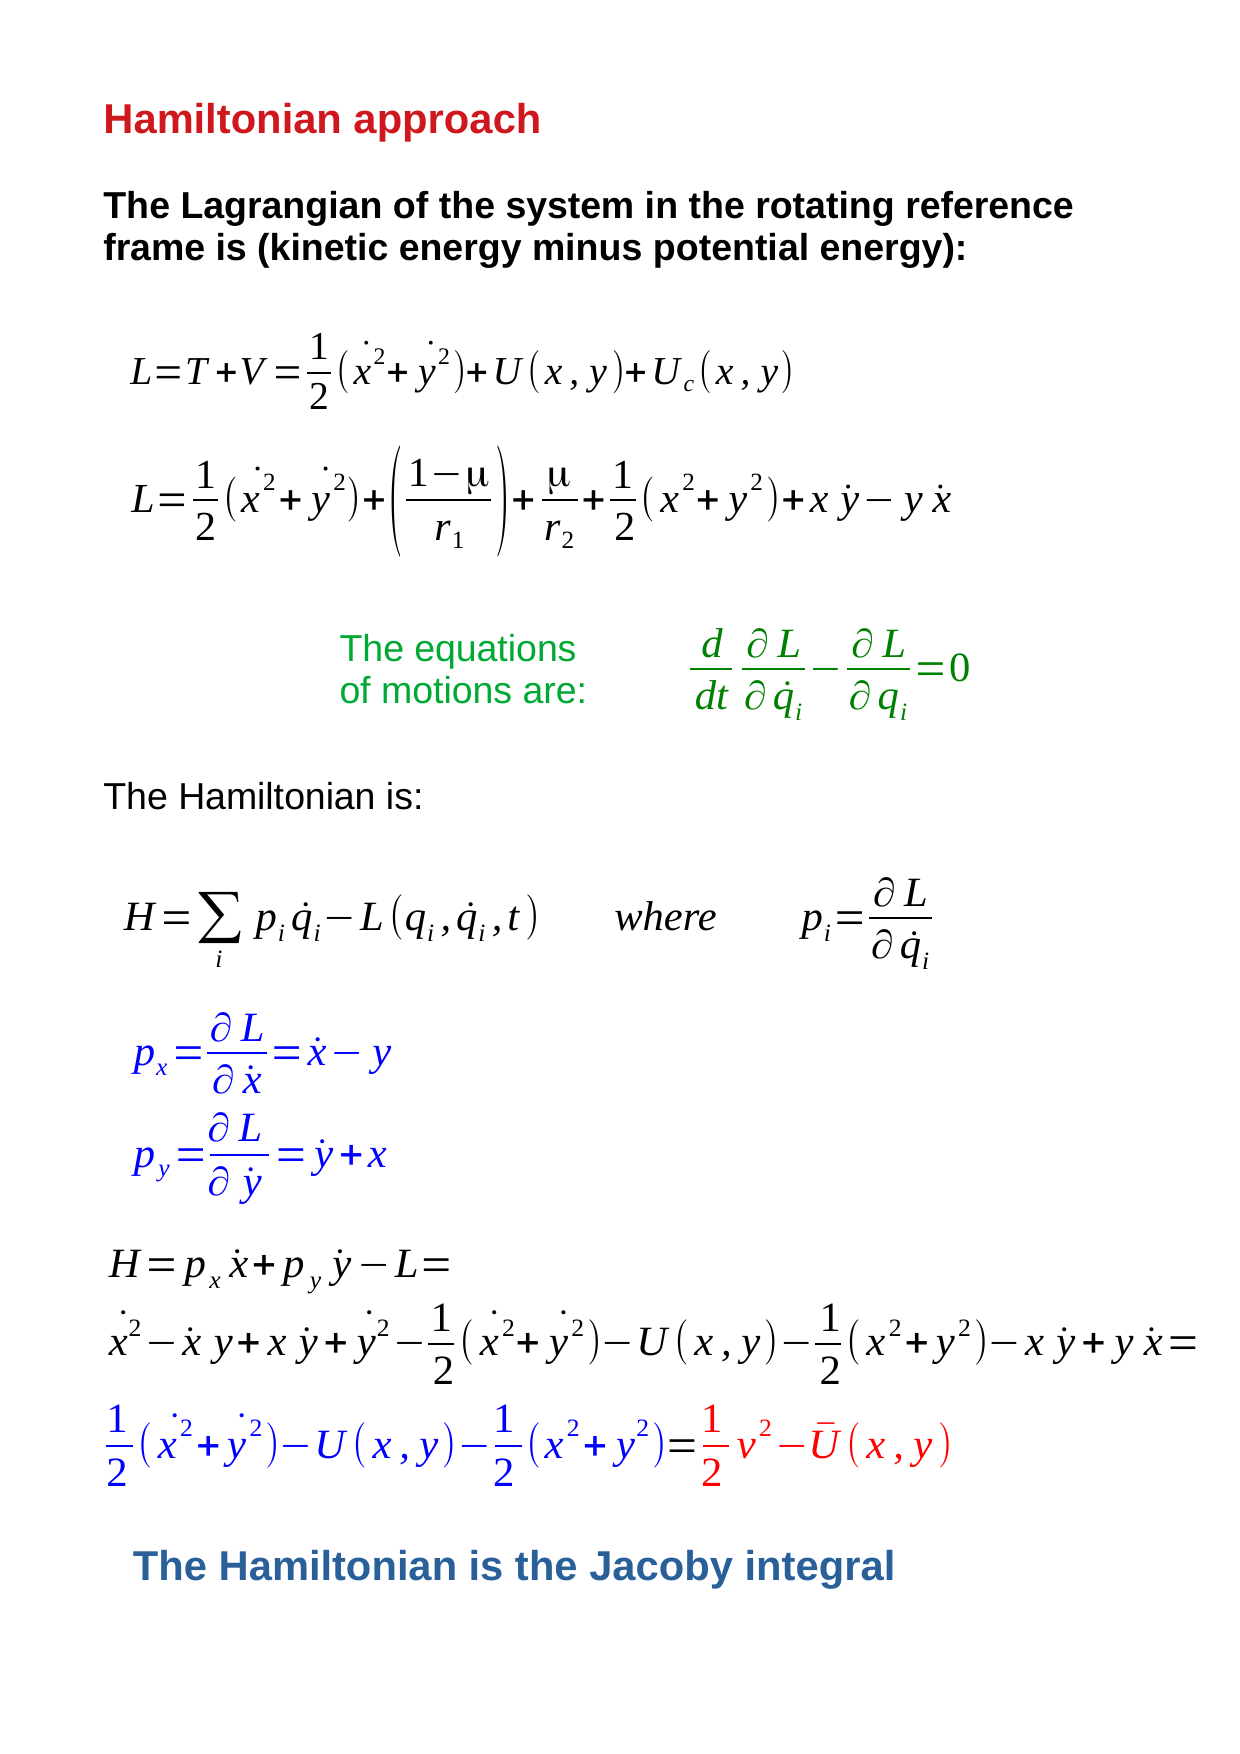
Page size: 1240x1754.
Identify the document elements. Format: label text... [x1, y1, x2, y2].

chart [118, 1003, 404, 1204]
text_box The equations of motions are: [324, 620, 621, 719]
chart [110, 869, 945, 975]
text_box The Hamiltonian is the Jacoby integral [118, 1535, 1152, 1597]
text_box The Lagrangian of the system in the rotating reference frame is (kinetic energy minus potential energy): [88, 177, 1152, 276]
text_box Hamiltonian approach [88, 88, 1093, 150]
text_box The Hamiltonian is: [88, 767, 975, 825]
chart [88, 1223, 1211, 1495]
chart [118, 442, 963, 560]
chart [679, 620, 982, 726]
chart [118, 324, 805, 419]
